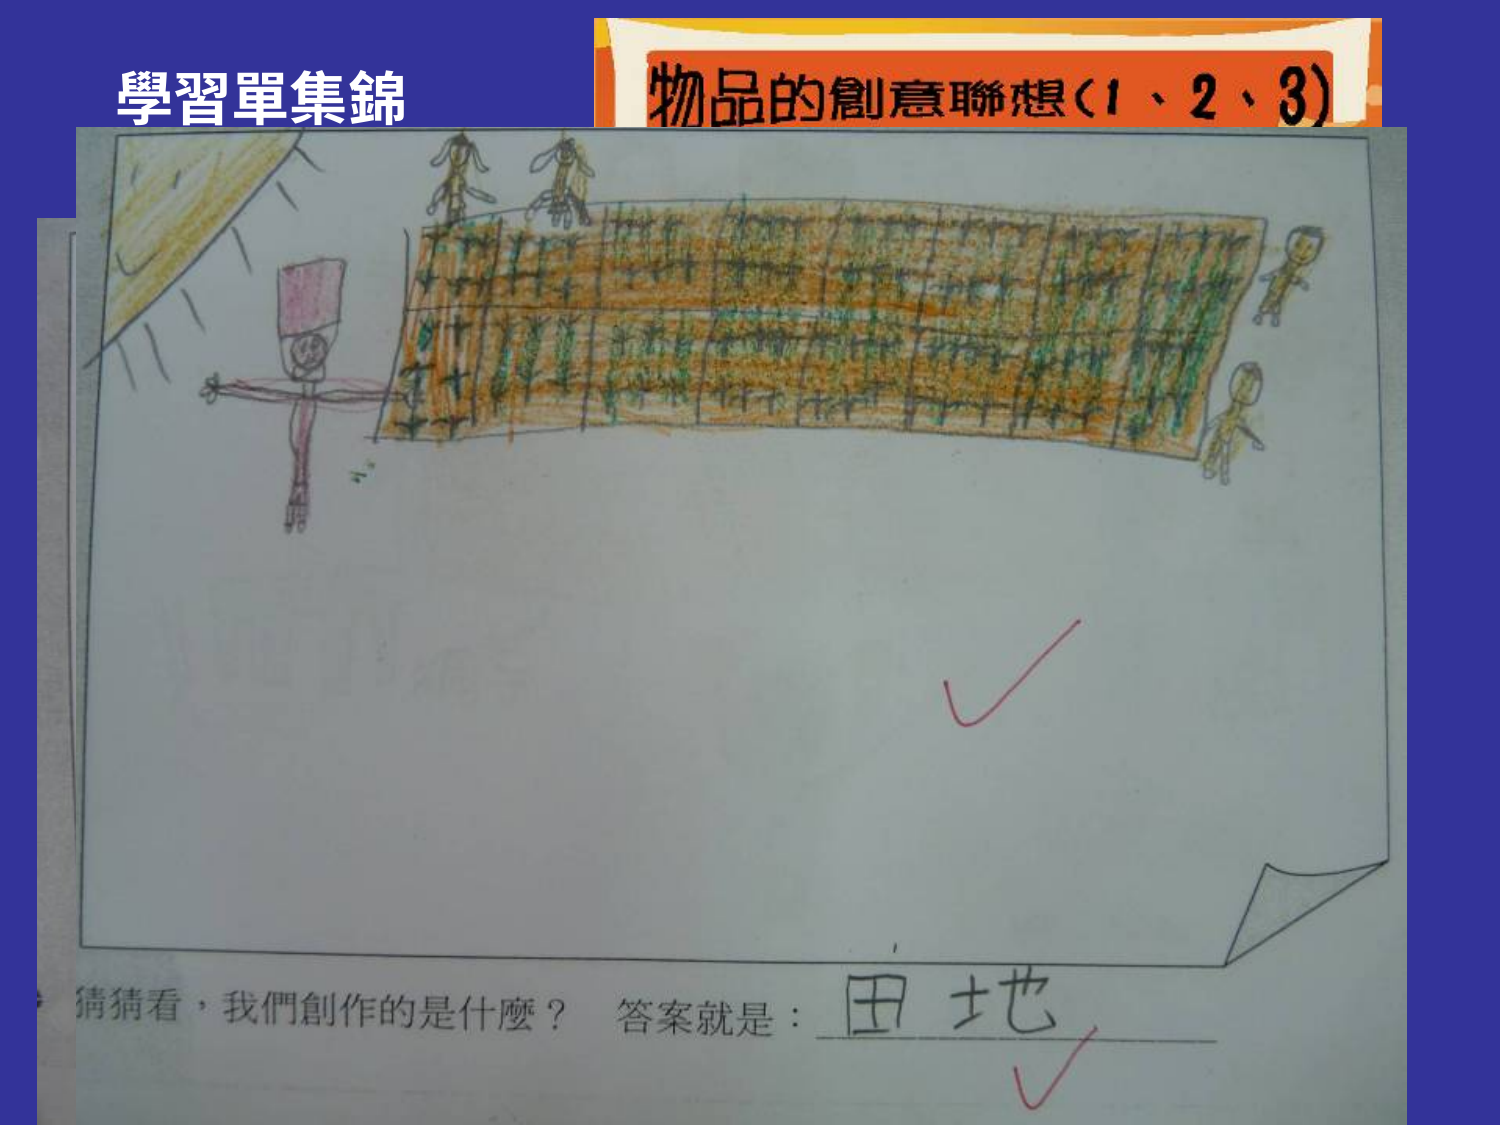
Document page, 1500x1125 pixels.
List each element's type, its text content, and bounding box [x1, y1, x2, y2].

picture [37, 19, 1407, 1125]
text_box 學習單集錦 [100, 54, 585, 127]
